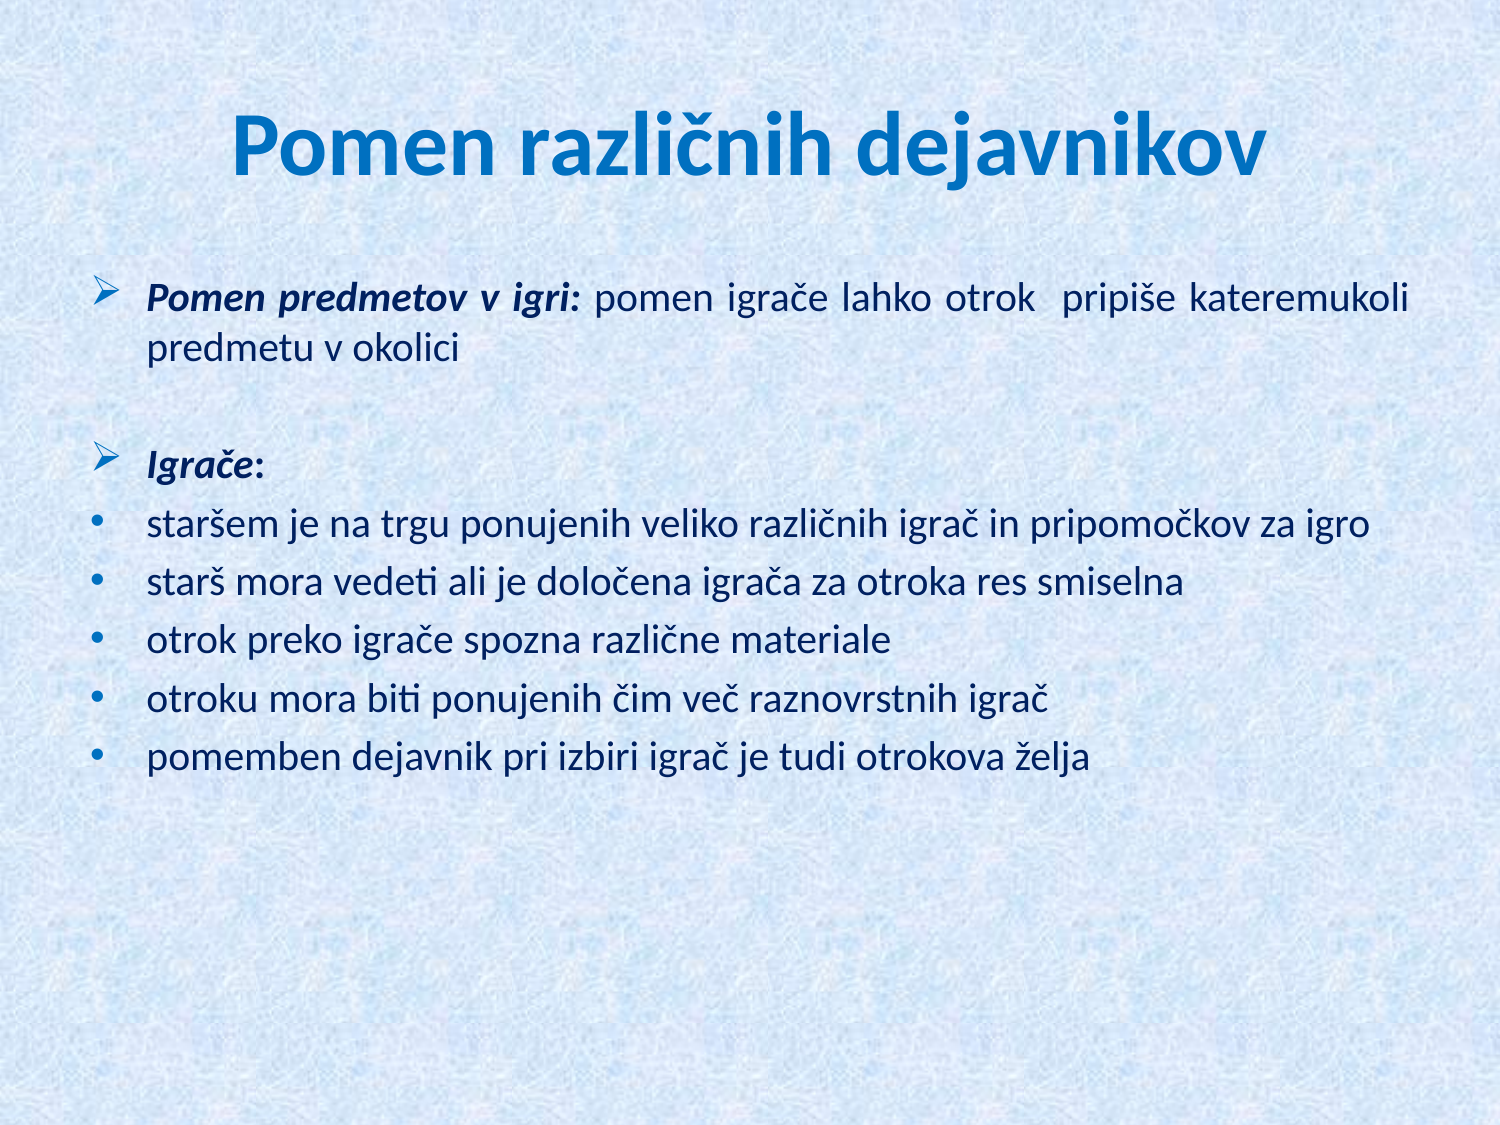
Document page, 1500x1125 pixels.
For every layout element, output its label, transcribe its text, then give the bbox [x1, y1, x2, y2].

list Pomen predmetov v igri: pomen igrače lahko otrok pripiše kateremukoli predmetu v okolici Igrače: staršem je na trgu ponujenih veliko različnih igrač in pripomočkov za igro starš mora vedeti ali je določena igrača za otroka res smiselna otrok preko igrače spozna različne materiale otroku mora biti ponujenih čim več raznovrstnih igrač pomemben dejavnik pri izbiri igrač je tudi otrokova želja [75, 262, 1425, 1005]
title Pomen različnih dejavnikov [75, 45, 1425, 233]
picture [0, 0, 1500, 1125]
